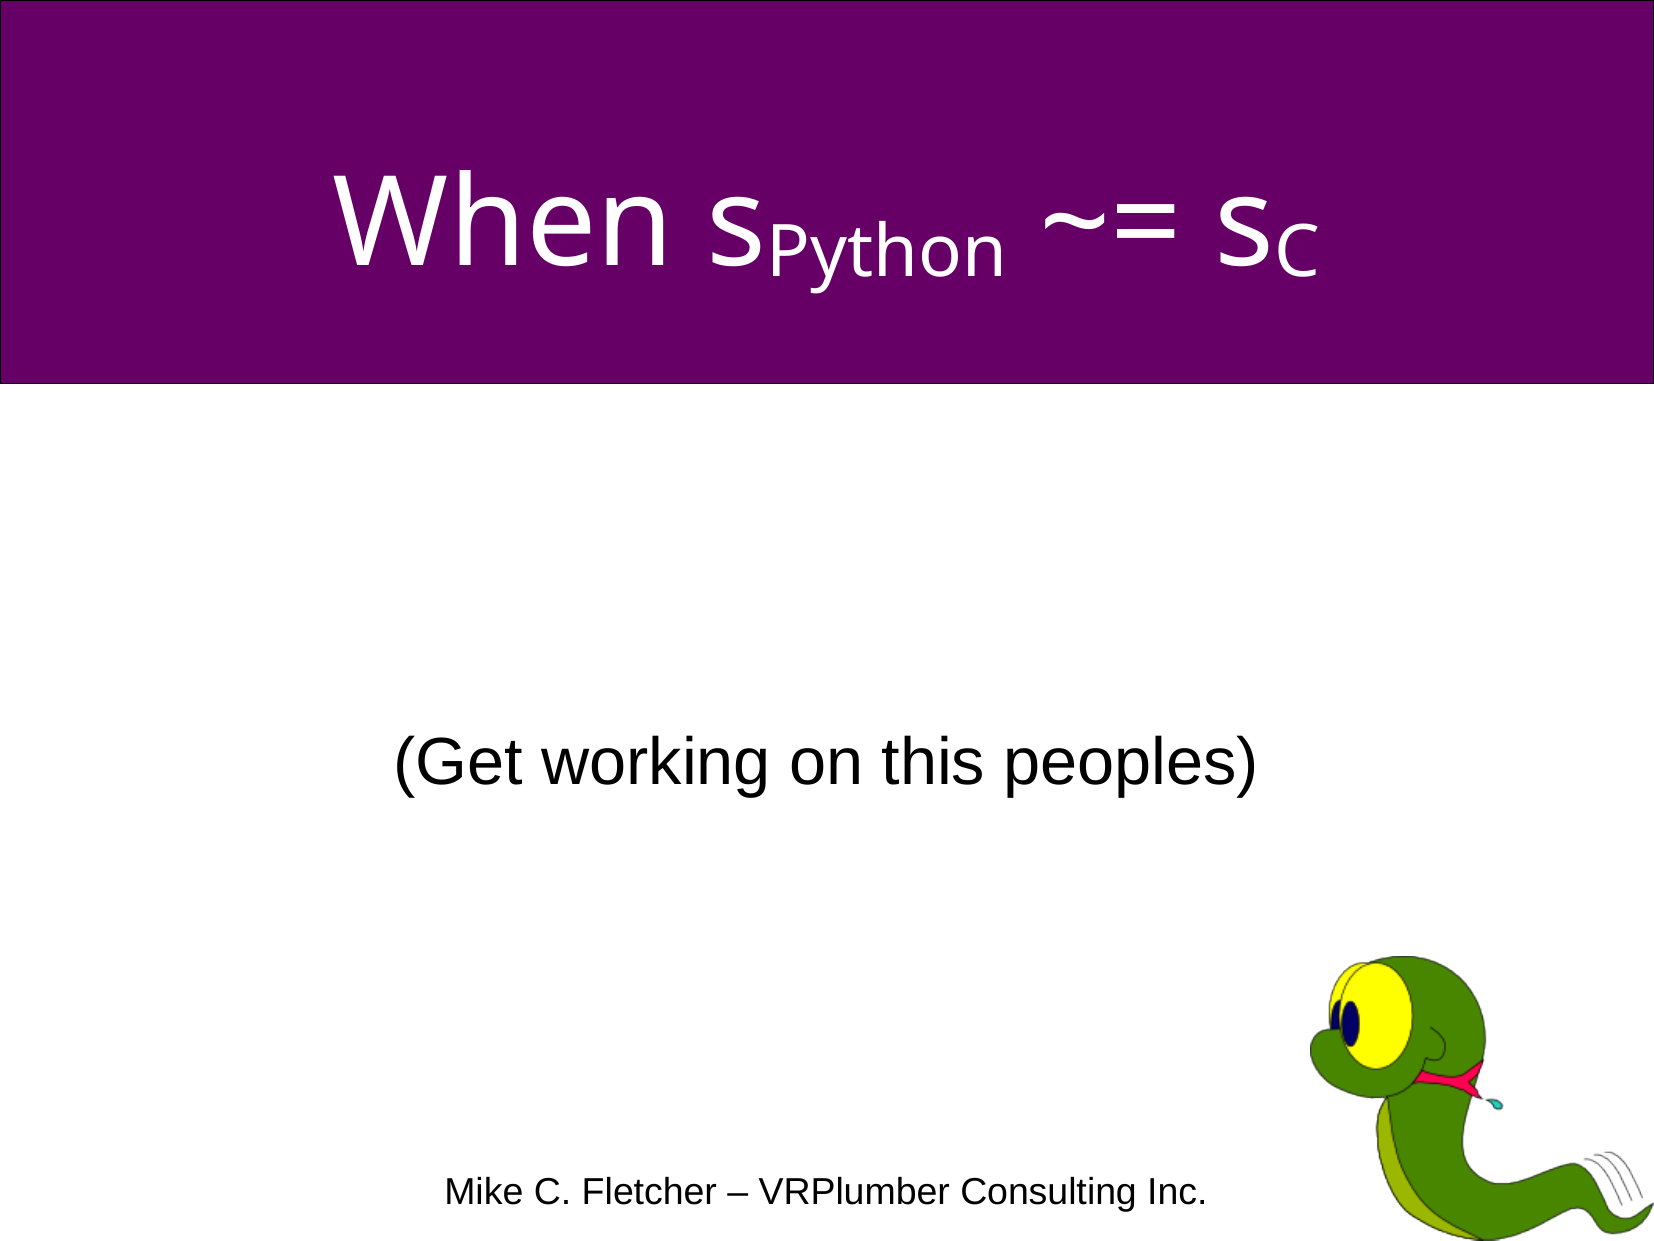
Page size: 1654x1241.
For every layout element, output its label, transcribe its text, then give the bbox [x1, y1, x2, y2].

title When sPython ~= sC [82, 56, 1571, 377]
subtitle (Get working on this peoples) [82, 420, 1571, 1102]
picture [1310, 956, 1654, 1241]
